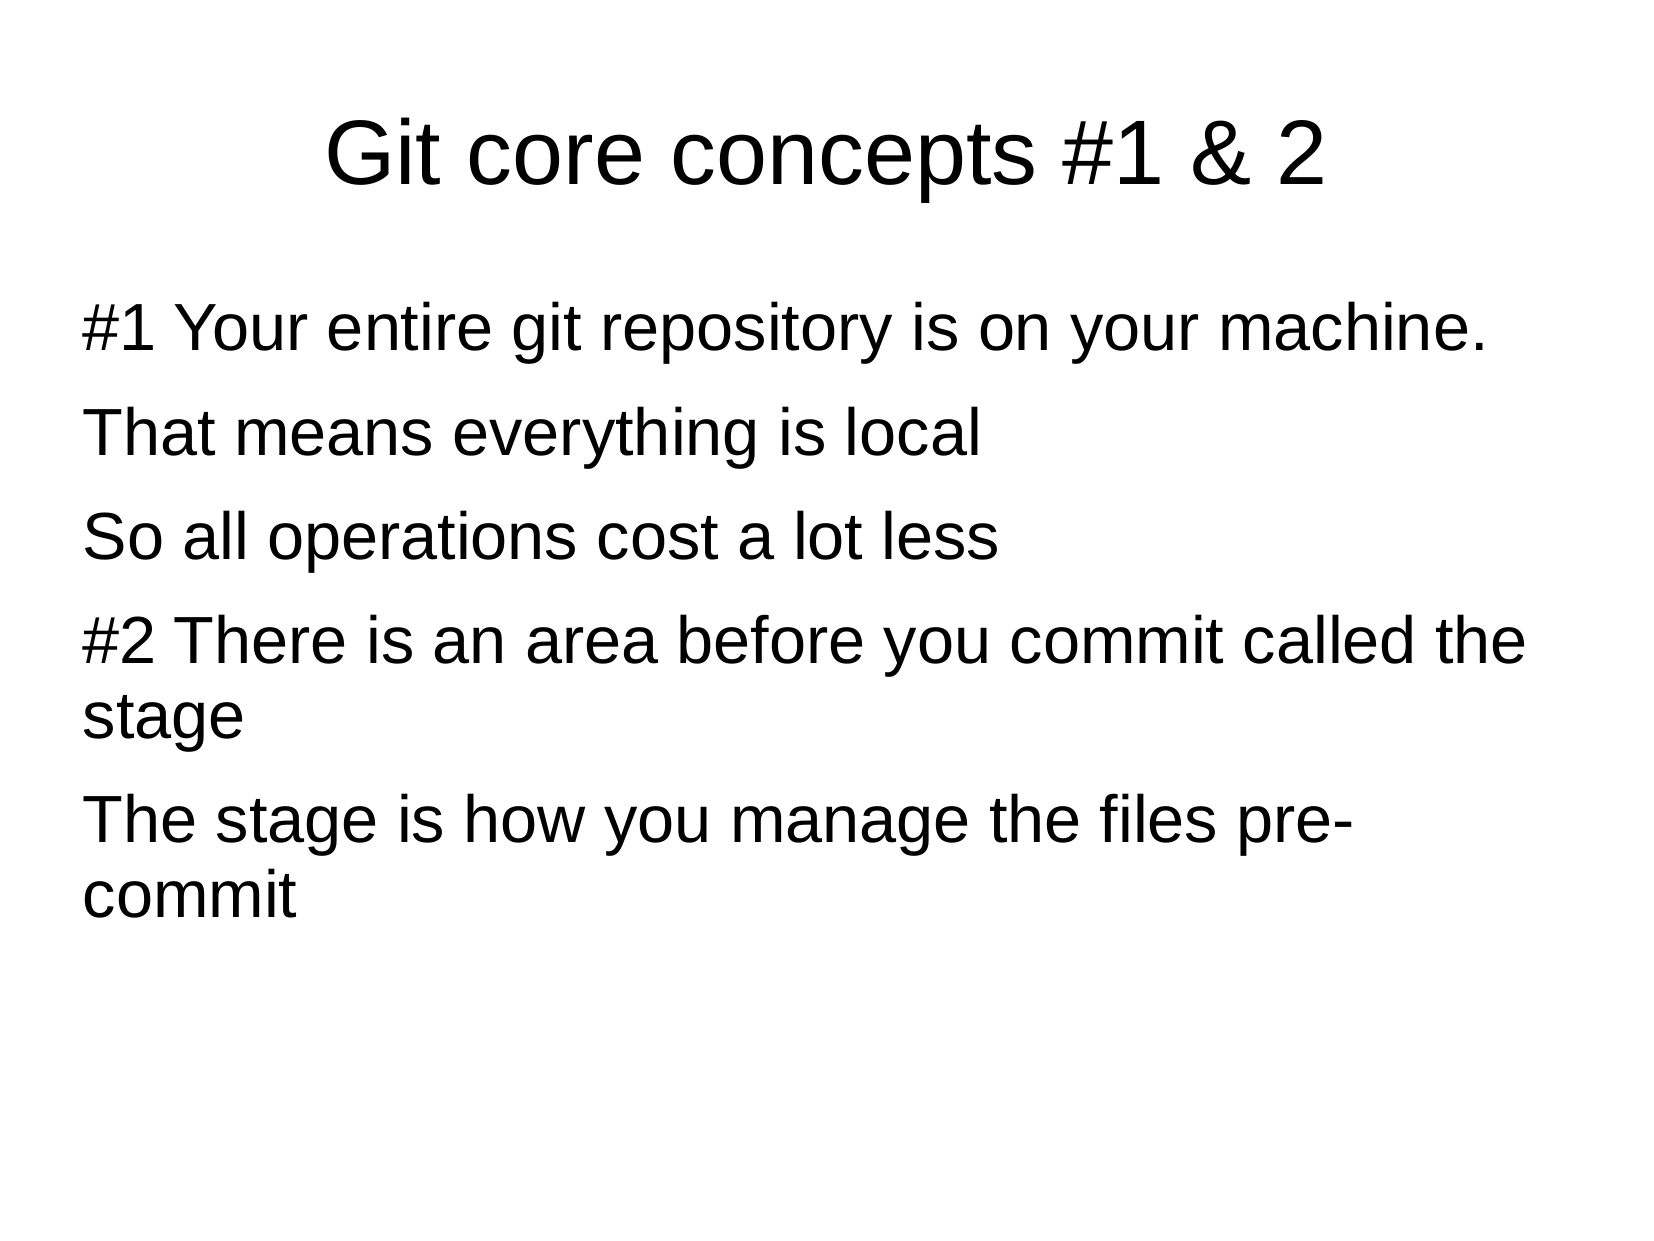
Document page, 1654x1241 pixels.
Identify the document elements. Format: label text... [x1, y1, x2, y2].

list #1 Your entire git repository is on your machine. That means everything is local So all operations cost a lot less #2 There is an area before you commit called the stage The stage is how you manage the files pre-commit [82, 290, 1571, 1241]
title Git core concepts #1 & 2 [82, 49, 1571, 257]
